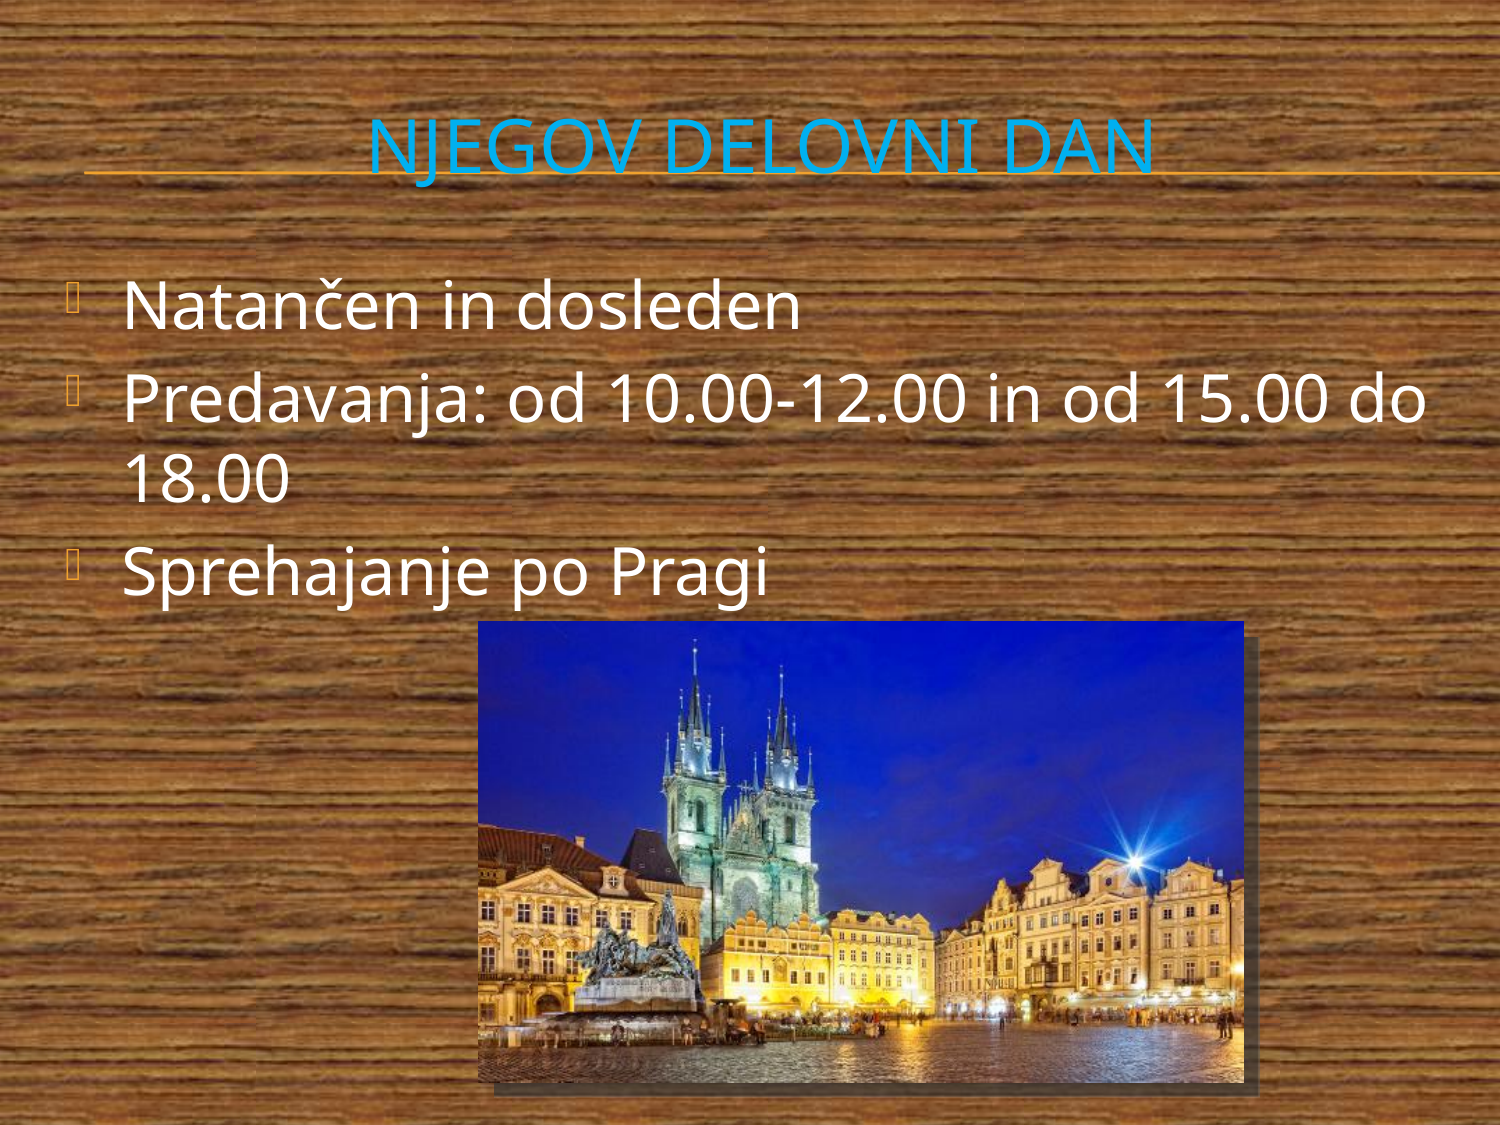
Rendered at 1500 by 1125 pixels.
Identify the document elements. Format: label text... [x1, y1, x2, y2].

list Natančen in dosleden Predavanja: od 10.00-12.00 in od 15.00 do 18.00 Sprehajanje po Pragi [50, 254, 1475, 998]
title NJEgov delovni dan [50, 75, 1475, 213]
picture [0, 0, 1500, 1125]
